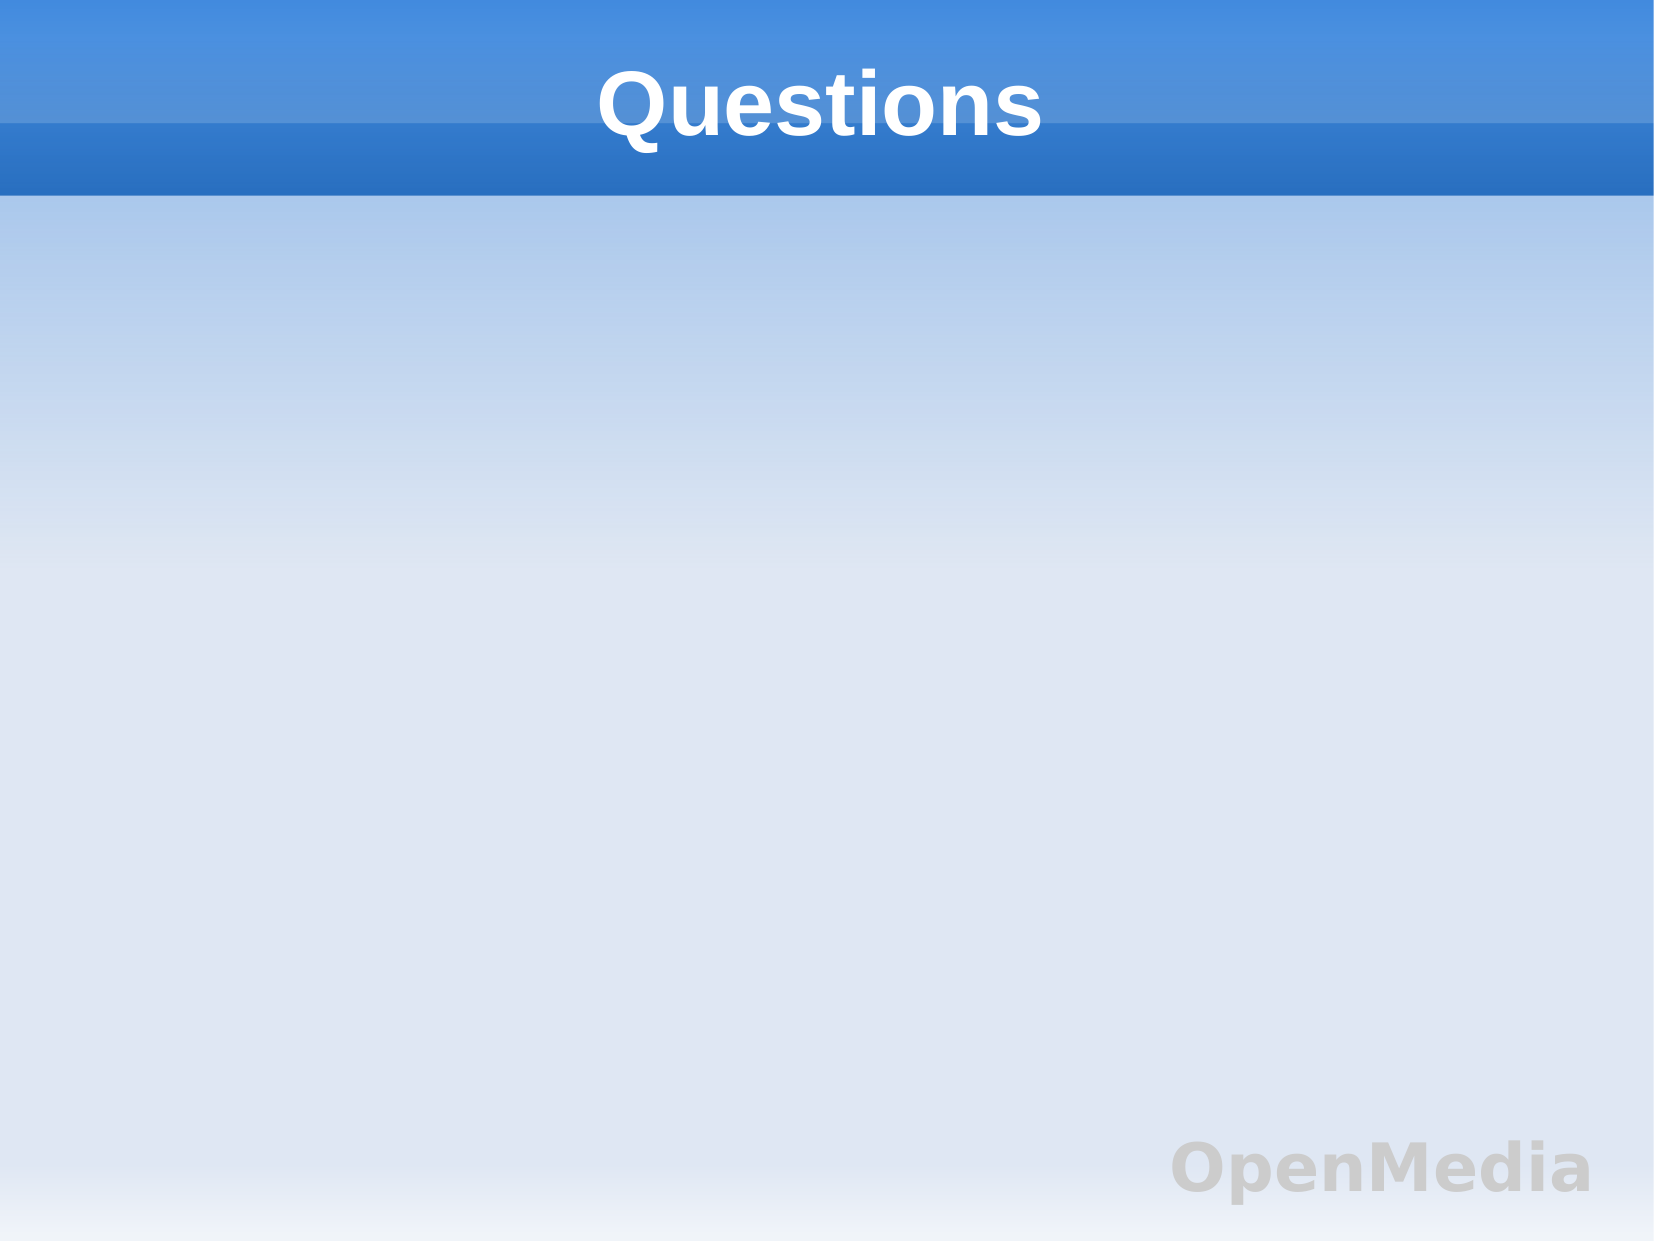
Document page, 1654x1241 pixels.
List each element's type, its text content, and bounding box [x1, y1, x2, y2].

picture [0, 0, 1654, 1241]
title Questions [76, 0, 1565, 208]
